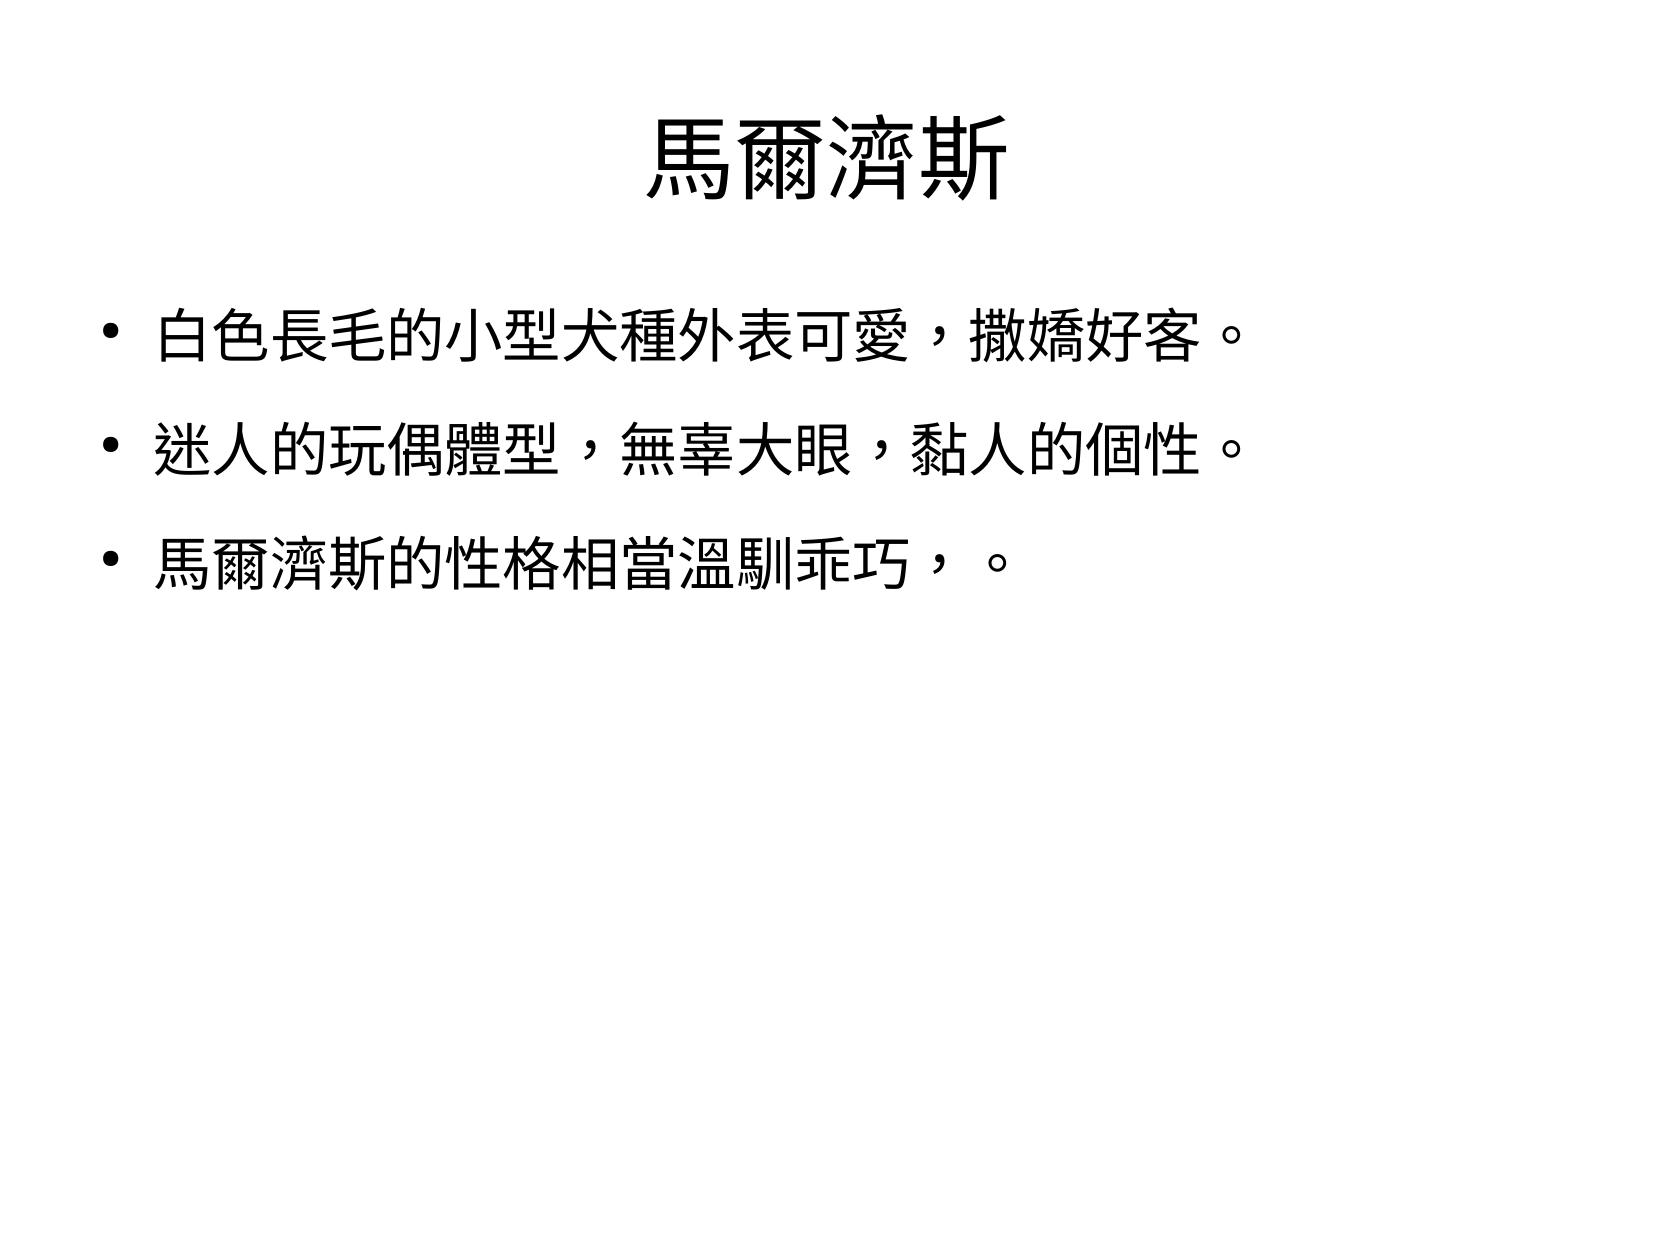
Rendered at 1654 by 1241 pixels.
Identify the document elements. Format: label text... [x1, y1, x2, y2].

title 馬爾濟斯 [82, 49, 1571, 257]
list 白色長毛的小型犬種外表可愛，撒嬌好客。 迷人的玩偶體型，無辜大眼，黏人的個性。 馬爾濟斯的性格相當溫馴乖巧，。 [82, 290, 1538, 1010]
